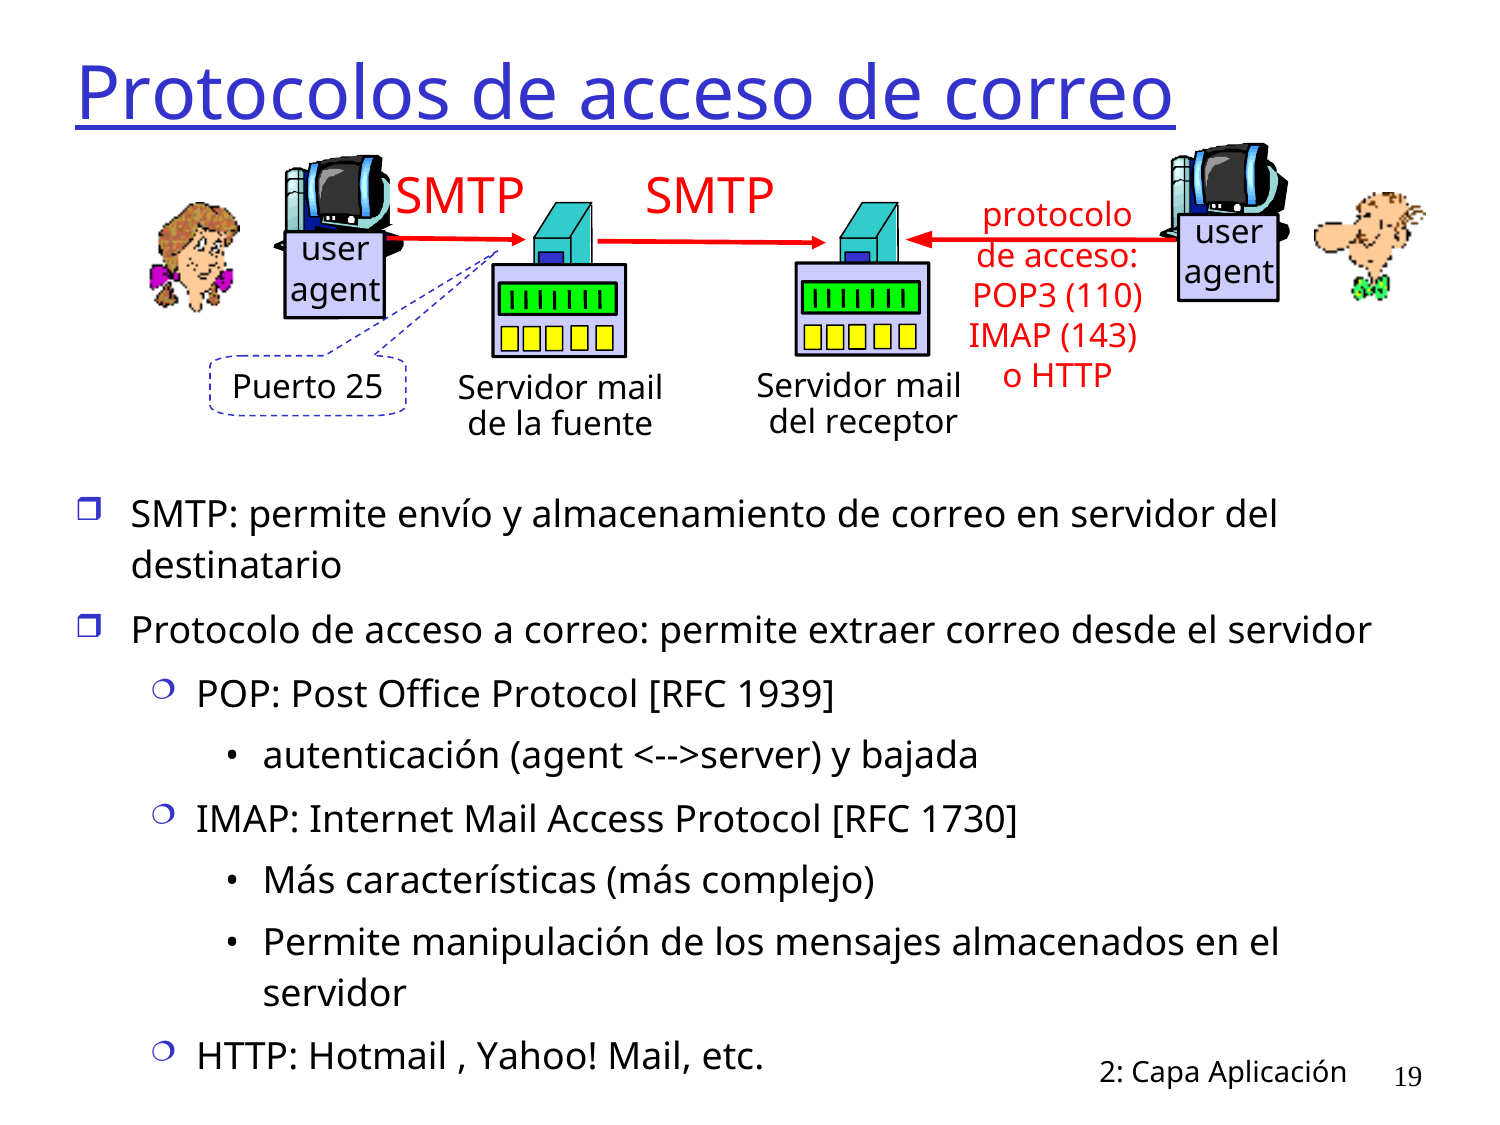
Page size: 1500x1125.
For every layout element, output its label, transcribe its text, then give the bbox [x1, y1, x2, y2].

text_box user agent [1168, 206, 1290, 299]
text_box SMTP [380, 162, 542, 233]
text_box [796, 202, 929, 356]
picture [146, 202, 240, 317]
text_box [1170, 150, 1289, 206]
picture [1314, 192, 1426, 307]
text_box Servidor mail de la fuente [442, 362, 679, 451]
text_box Servidor mail del receptor [741, 361, 986, 449]
text_box [396, 241, 404, 253]
text_box [284, 154, 383, 224]
text_box [492, 202, 626, 357]
text_box user agent [275, 224, 396, 316]
text_box SMTP [630, 162, 791, 233]
text_box [1162, 228, 1168, 237]
list SMTP: permite envío y almacenamiento de correo en servidor del destinatario Protocolo de acceso a correo: permite extraer correo desde el servidor POP: Post Office Protocol [RFC 1939] autenticación (agent <-->server) y bajada IMAP: Internet Mail Access Protocol [RFC 1730] Más características (más complejo)‏ Permite manipulación de los mensajes almacenados en el servidor HTTP: Hotmail , Yahoo! Mail, etc. [75, 487, 1426, 1088]
text_box Puerto 25 [210, 250, 498, 416]
text_box protocolo de acceso: POP3 (110) IMAP (143) o HTTP [954, 190, 1162, 402]
title Protocolos de acceso de correo [75, 30, 1426, 150]
